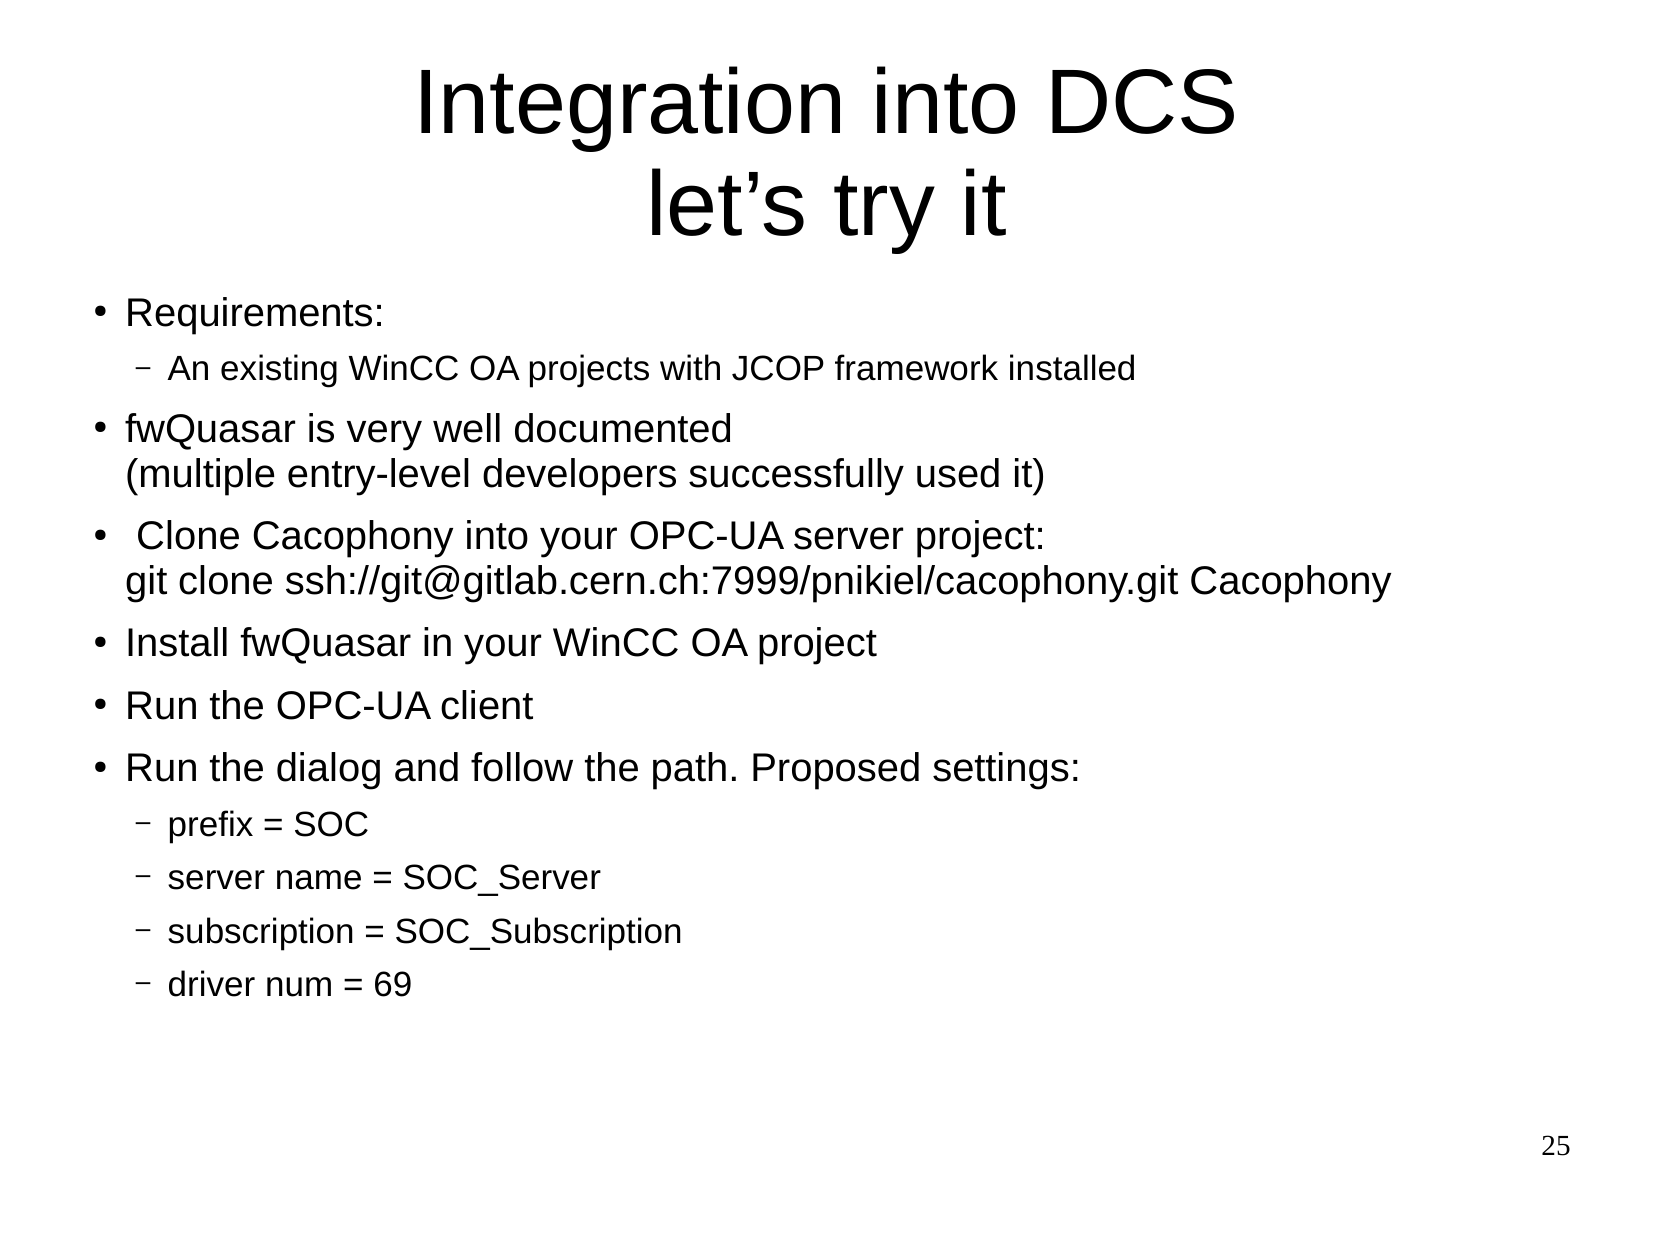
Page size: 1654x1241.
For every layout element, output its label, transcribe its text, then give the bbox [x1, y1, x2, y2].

list Requirements: An existing WinCC OA projects with JCOP framework installed fwQuasar is very well documented (multiple entry-level developers successfully used it) Clone Cacophony into your OPC-UA server project: git clone ssh://git@gitlab.cern.ch:7999/pnikiel/cacophony.git Cacophony Install fwQuasar in your WinCC OA project Run the OPC-UA client Run the dialog and follow the path. Proposed settings: prefix = SOC server name = SOC_Server subscription = SOC_Subscription driver num = 69 [82, 290, 1571, 1010]
title Integration into DCS let’s try it [82, 49, 1571, 257]
